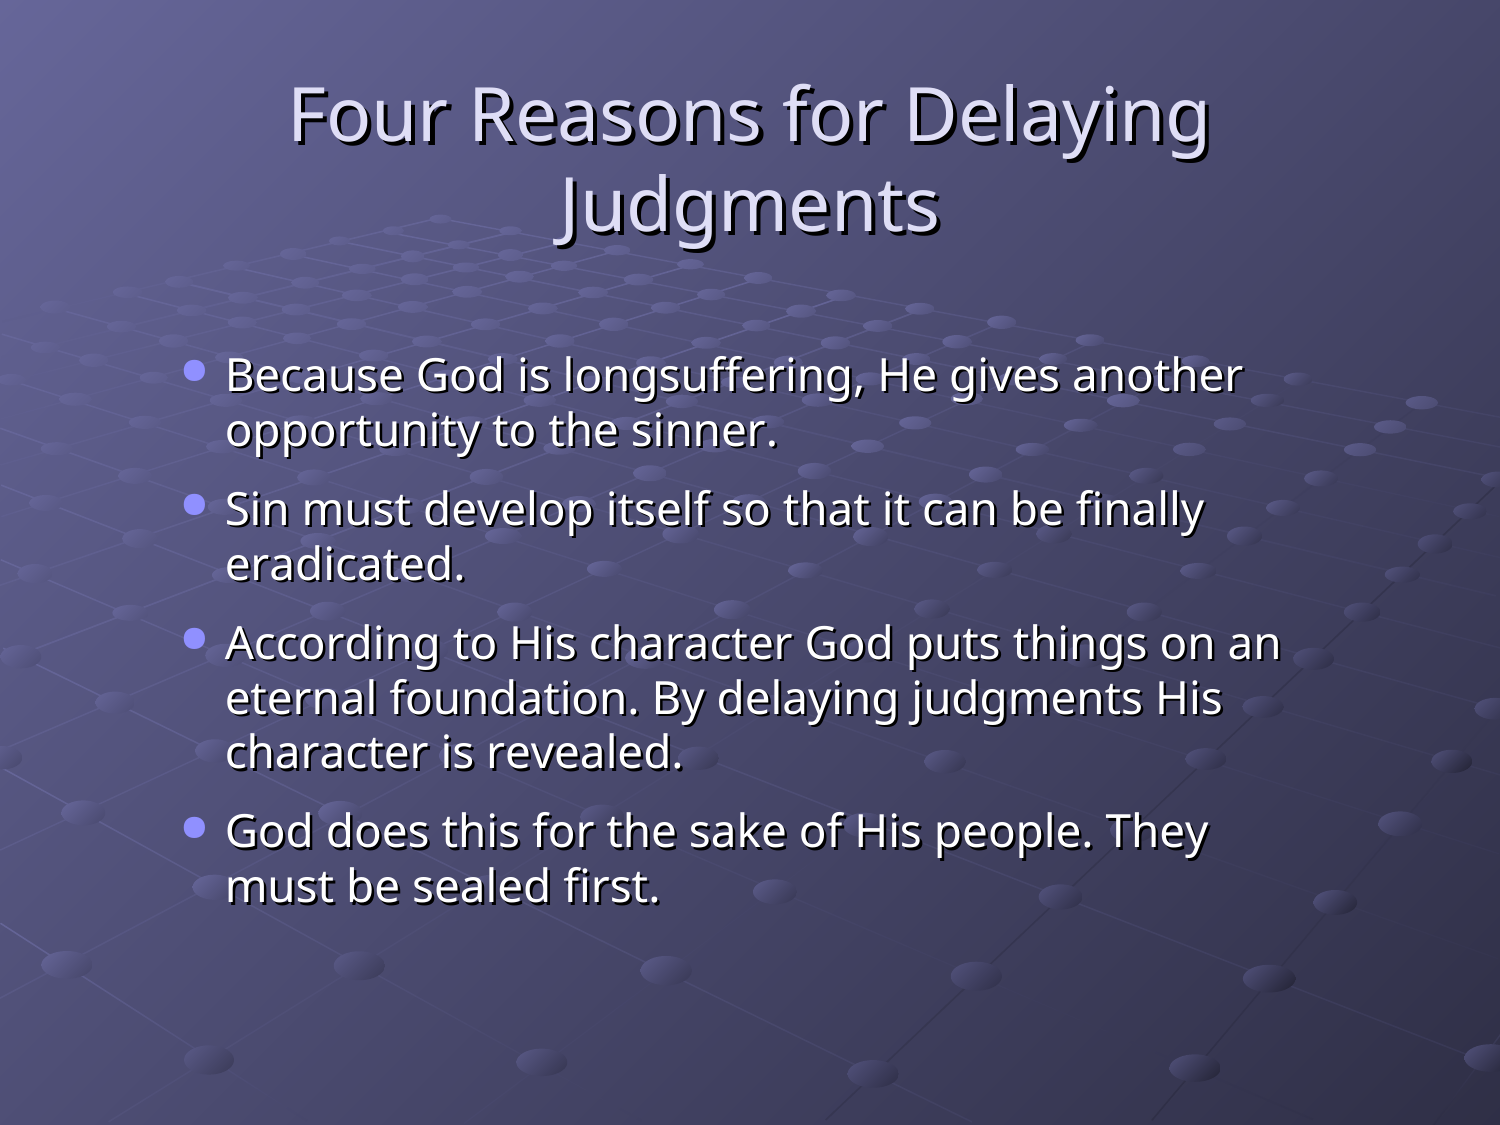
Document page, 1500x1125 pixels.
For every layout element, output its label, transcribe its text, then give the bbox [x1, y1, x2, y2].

list Because God is longsuffering, He gives another opportunity to the sinner. Sin must develop itself so that it can be finally eradicated. According to His character God puts things on an eternal foundation. By delaying judgments His character is revealed. God does this for the sake of His people. They must be sealed first. [165, 338, 1336, 946]
title Four Reasons for Delaying Judgments [75, 62, 1426, 251]
